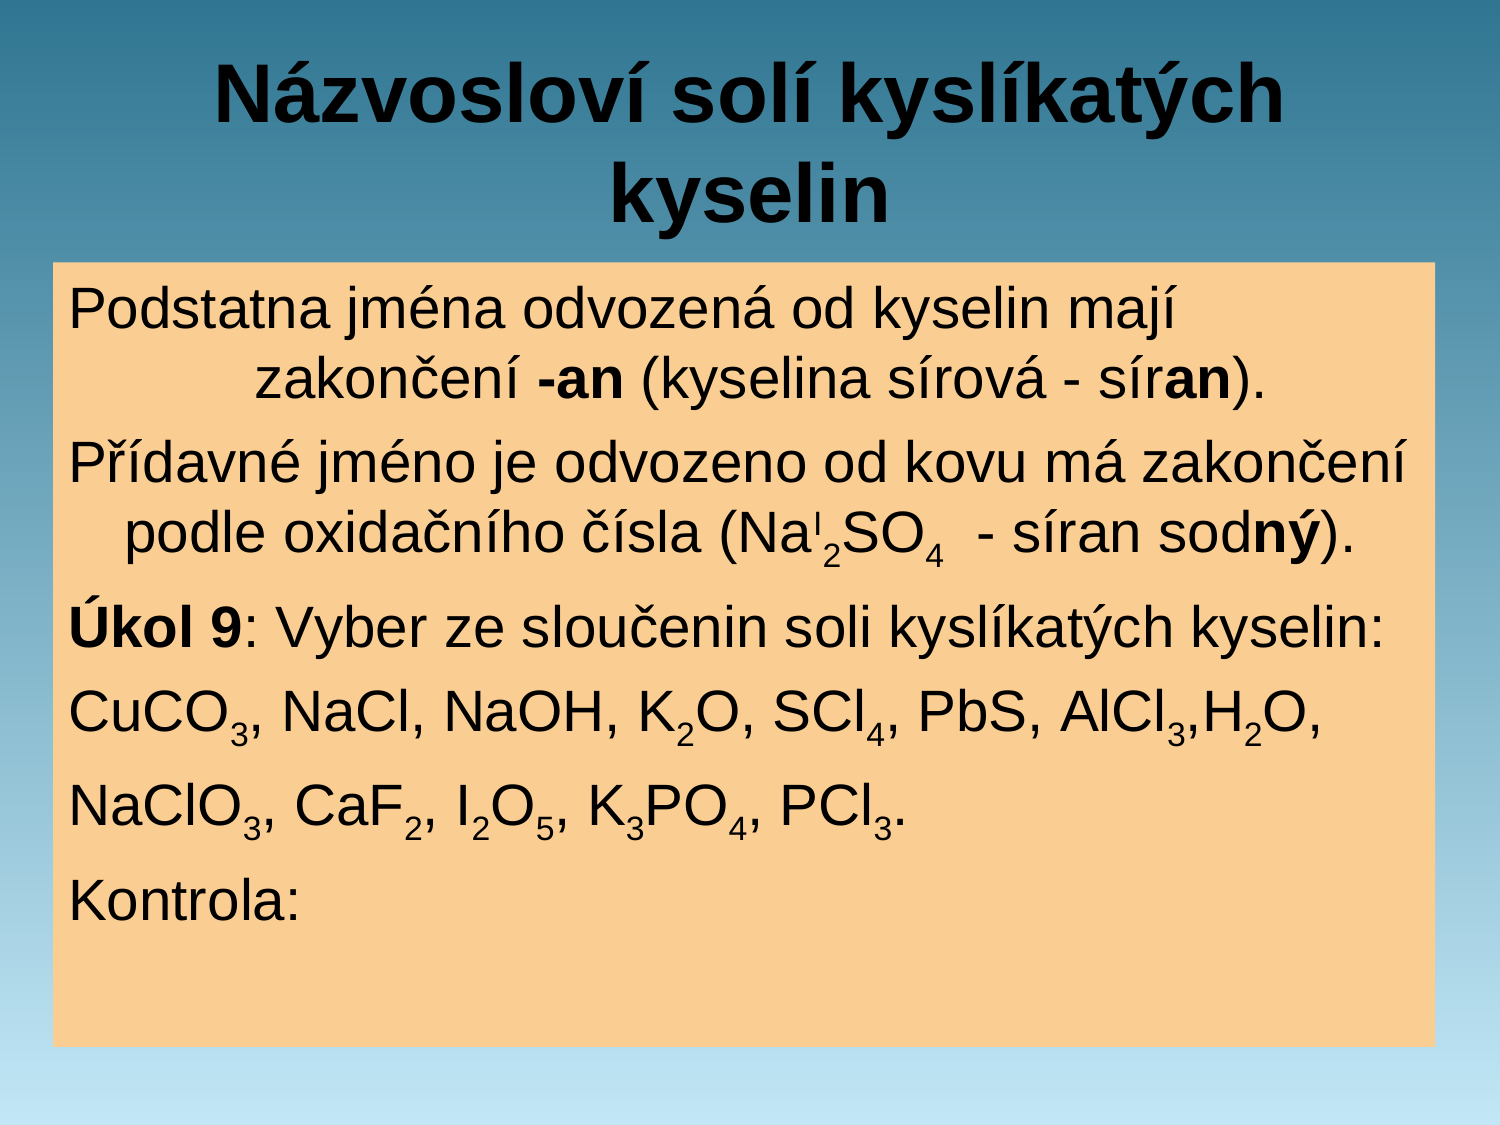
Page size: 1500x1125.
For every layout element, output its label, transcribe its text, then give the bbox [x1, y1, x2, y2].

list Podstatna jména odvozená od kyselin mají zakončení -an (kyselina sírová - síran). Přídavné jméno je odvozeno od kovu má zakončení podle oxidačního čísla (NaI2SO4 - síran sodný). Úkol 9: Vyber ze sloučenin soli kyslíkatých kyselin: CuCO3, NaCl, NaOH, K2O, SCl4, PbS, AlCl3,H2O, NaClO3, CaF2, I2O5, K3PO4, PCl3. Kontrola: CuCO3, NaClO3, K3PO4 [53, 262, 1436, 1047]
title Názvosloví solí kyslíkatých kyselin [75, 31, 1426, 247]
